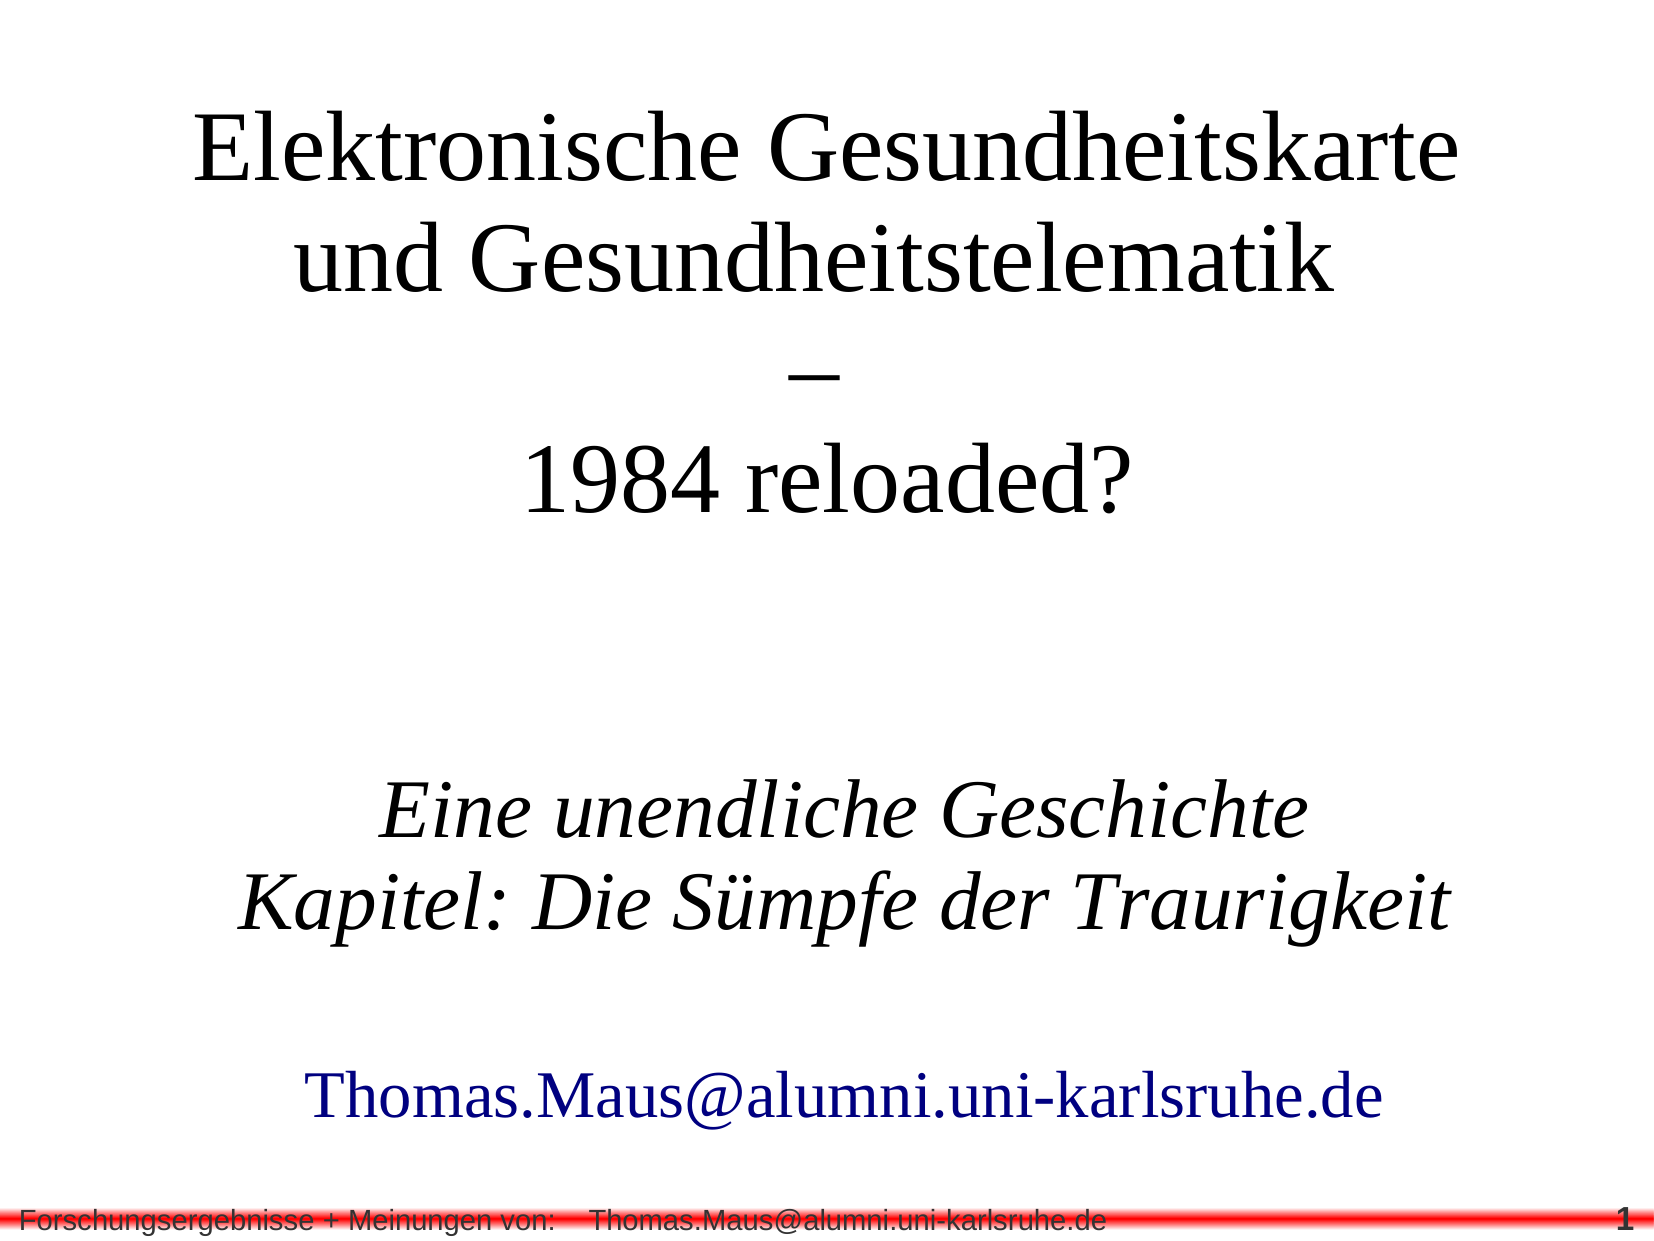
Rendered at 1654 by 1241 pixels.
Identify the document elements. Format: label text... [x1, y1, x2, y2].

title Elektronische Gesundheitskarte und Gesundheitstelematik – 1984 reloaded? [121, 71, 1534, 402]
subtitle Eine unendliche Geschichte Kapitel: Die Sümpfe der Traurigkeit Thomas.Maus@alumni.uni-karlsruhe.de [121, 402, 1534, 1241]
